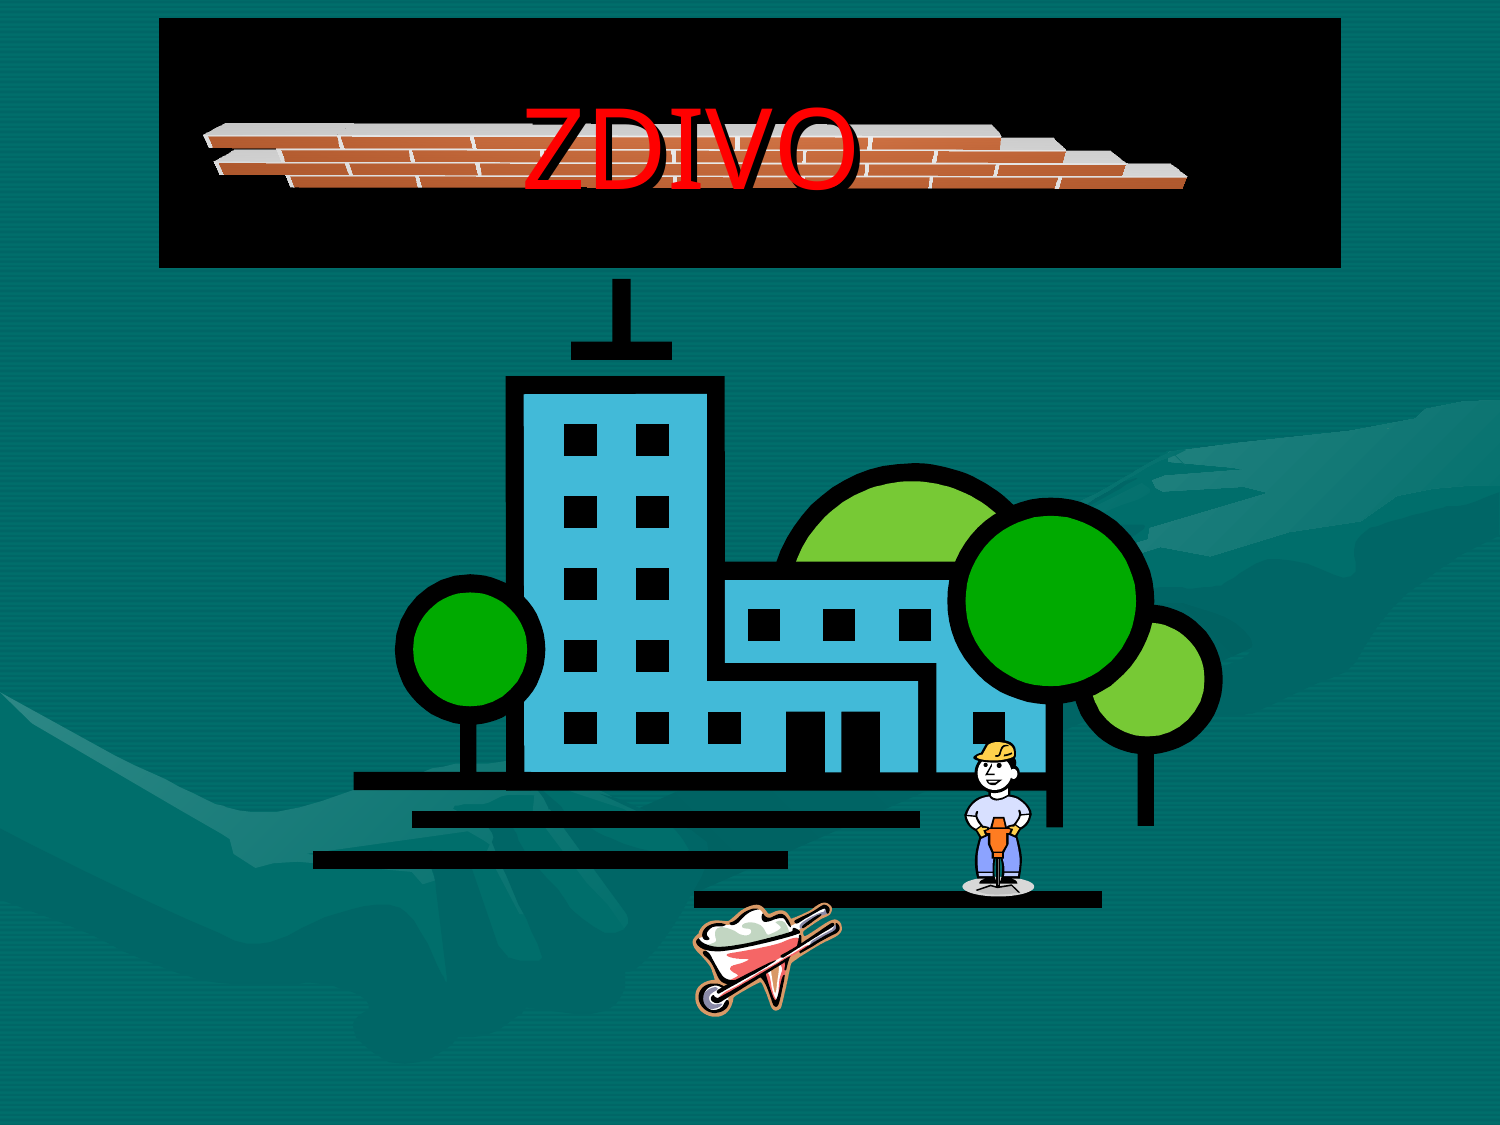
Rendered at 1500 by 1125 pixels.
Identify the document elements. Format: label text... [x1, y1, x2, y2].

picture [312, 278, 1223, 1020]
picture [159, 19, 1341, 268]
title ZDIVO [112, 66, 1270, 221]
